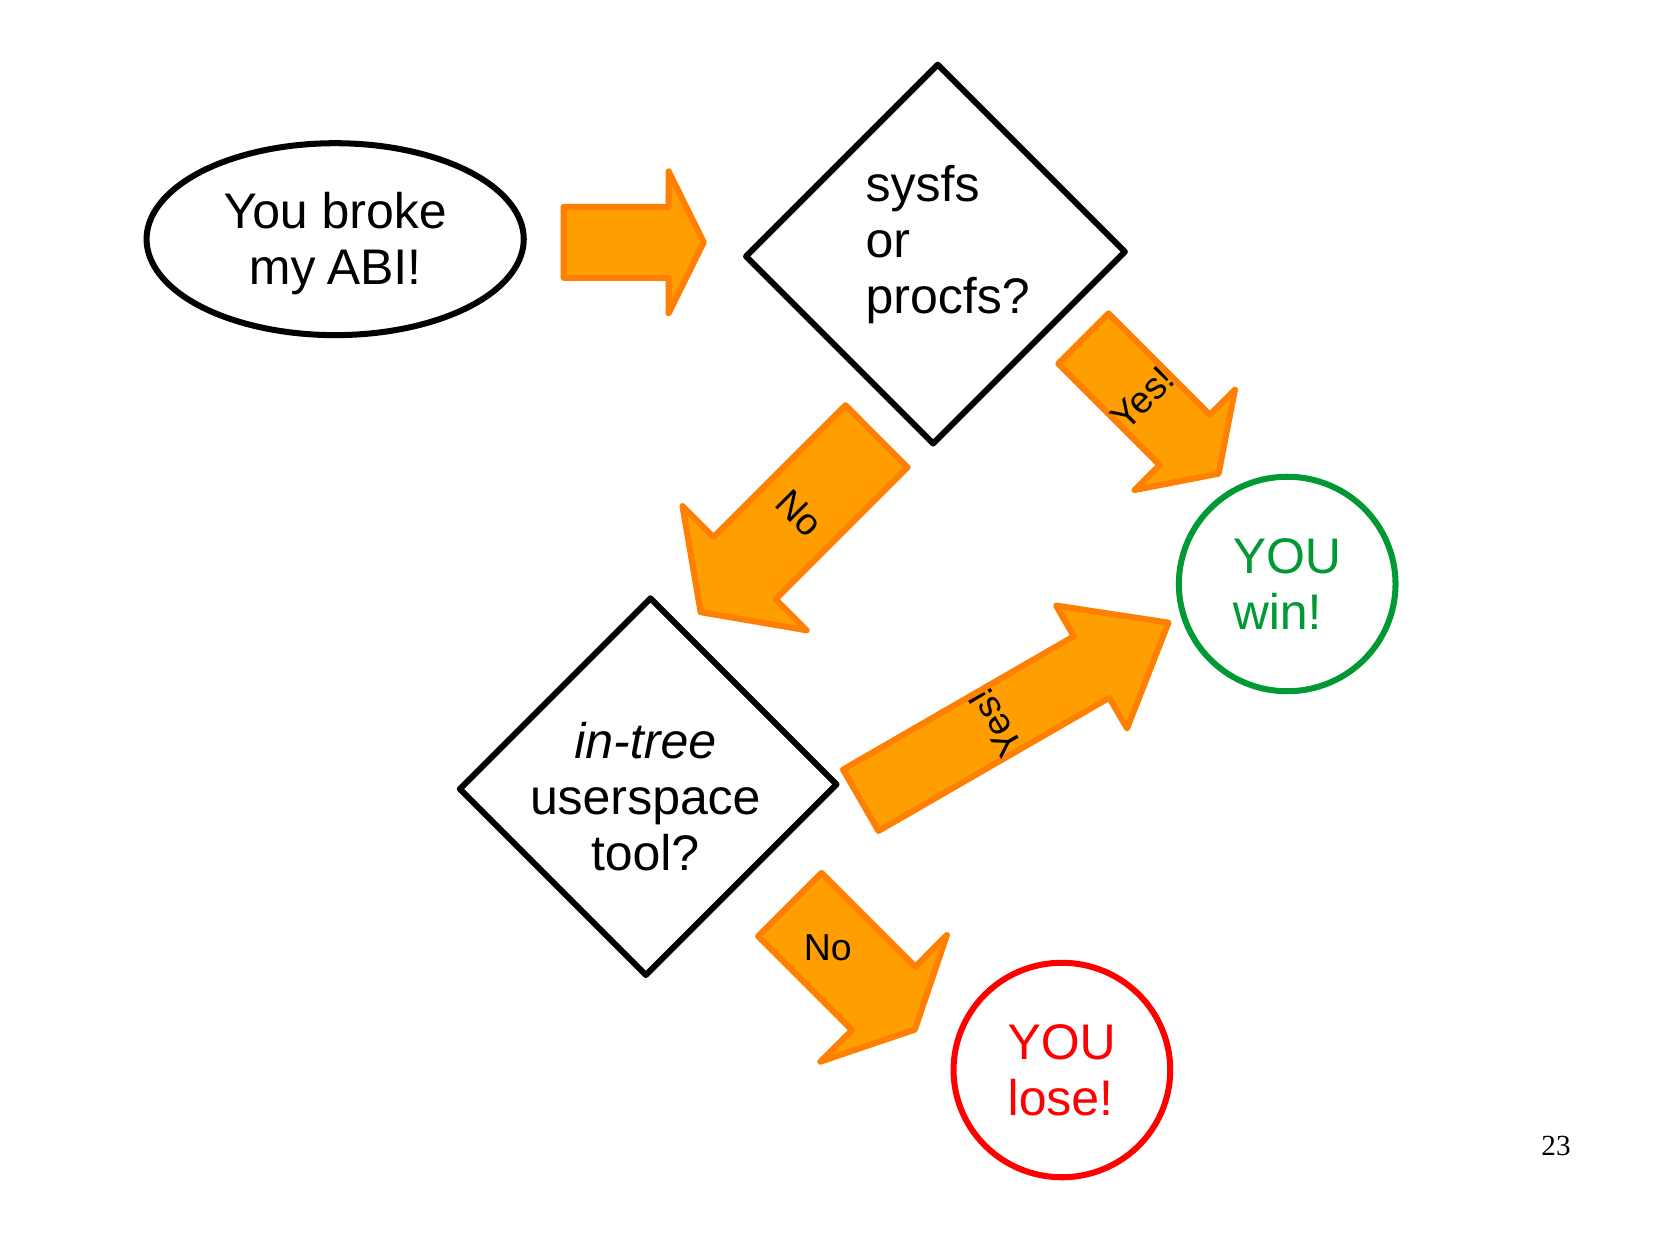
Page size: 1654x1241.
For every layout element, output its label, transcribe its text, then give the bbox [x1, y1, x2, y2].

text_box [559, 889, 732, 976]
text_box [812, 935, 947, 1062]
text_box [563, 171, 704, 314]
text_box No [789, 919, 888, 991]
text_box sysfs or procfs? [847, 146, 1051, 342]
text_box No [682, 405, 908, 631]
text_box You broke my ABI! [146, 143, 524, 336]
text_box [1178, 476, 1396, 692]
text_box [746, 155, 1035, 444]
text_box [776, 723, 837, 845]
text_box [542, 598, 759, 706]
text_box [856, 64, 1020, 146]
text_box Yes! [843, 605, 1169, 831]
text_box in-tree userspace tool? [515, 706, 776, 889]
text_box [953, 962, 1171, 1178]
text_box YOU win! [1215, 517, 1360, 651]
text_box [1051, 177, 1125, 326]
text_box [758, 872, 868, 968]
text_box [459, 733, 515, 845]
text_box YOU lose! [989, 1003, 1134, 1137]
text_box Yes! [1058, 313, 1235, 491]
